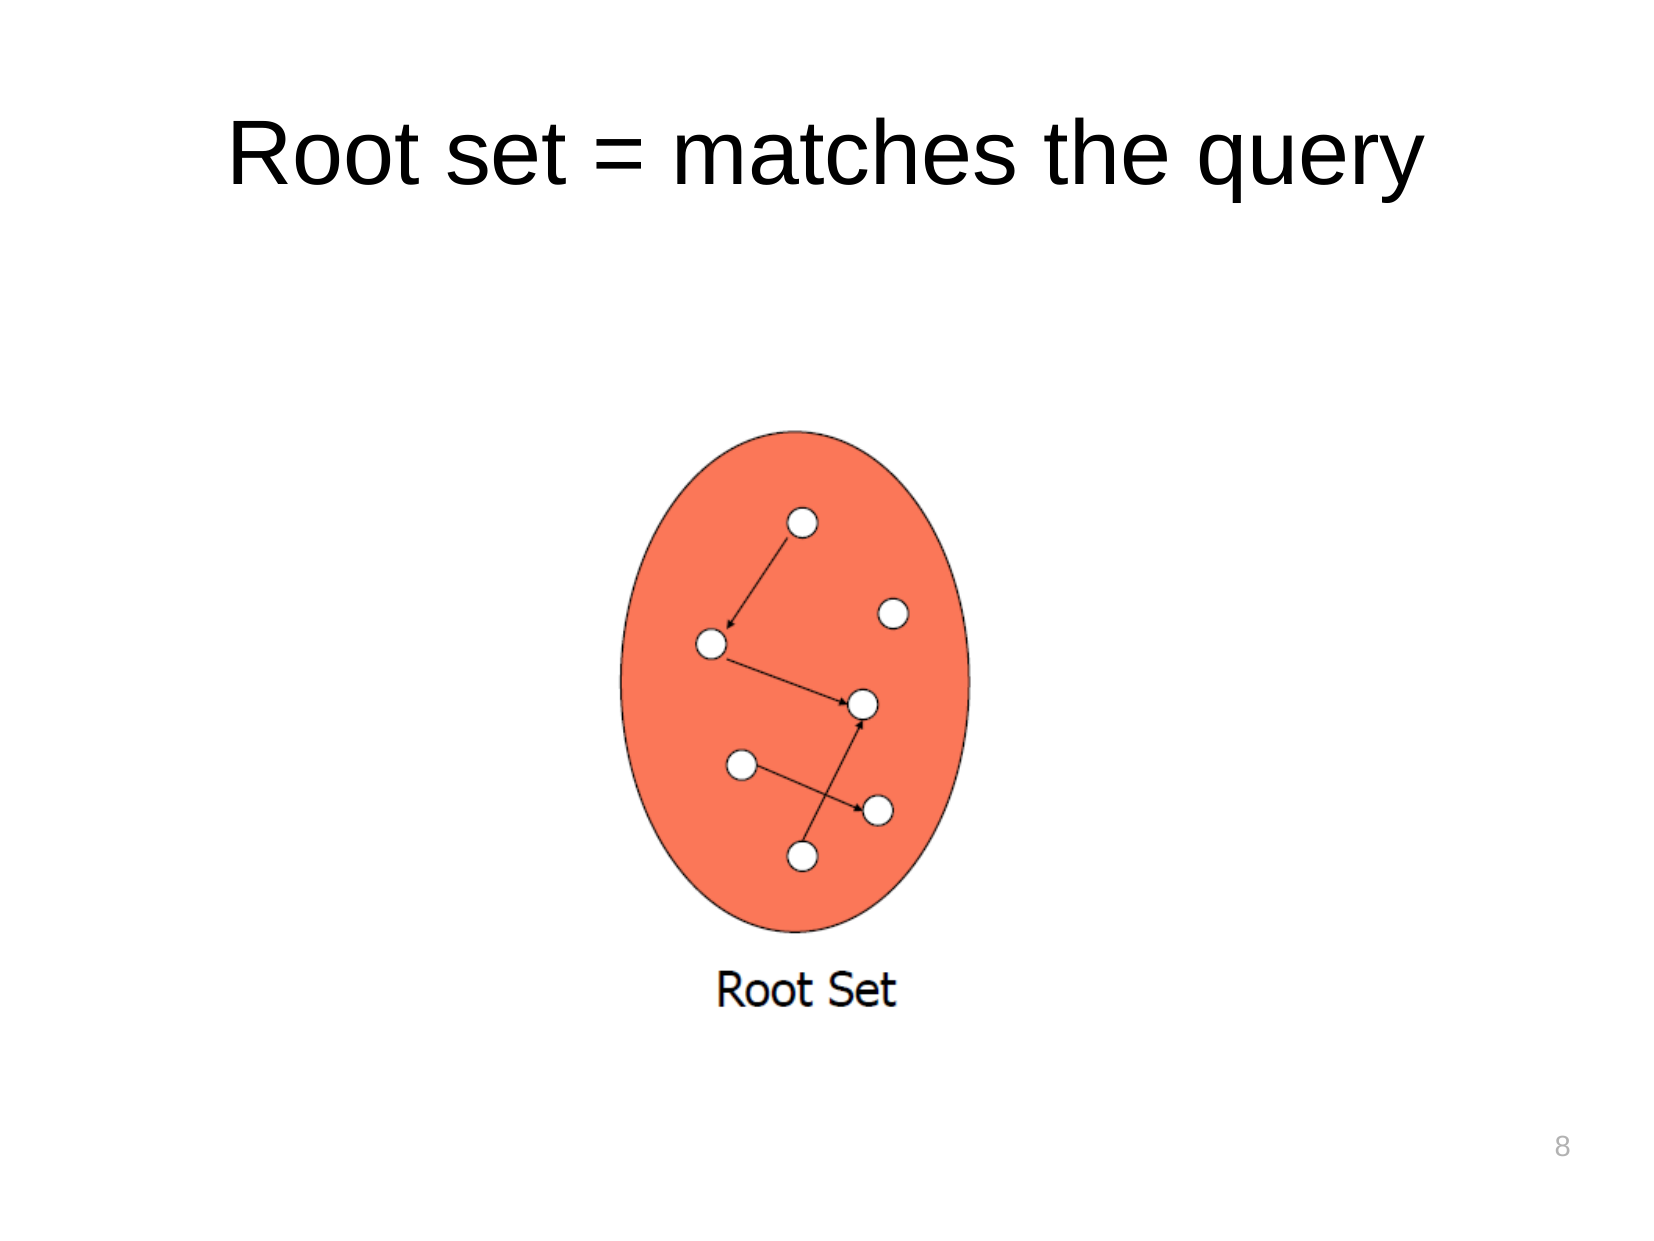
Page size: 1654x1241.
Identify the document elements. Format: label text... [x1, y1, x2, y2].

title Root set = matches the query [82, 49, 1571, 257]
picture [525, 329, 1071, 1101]
